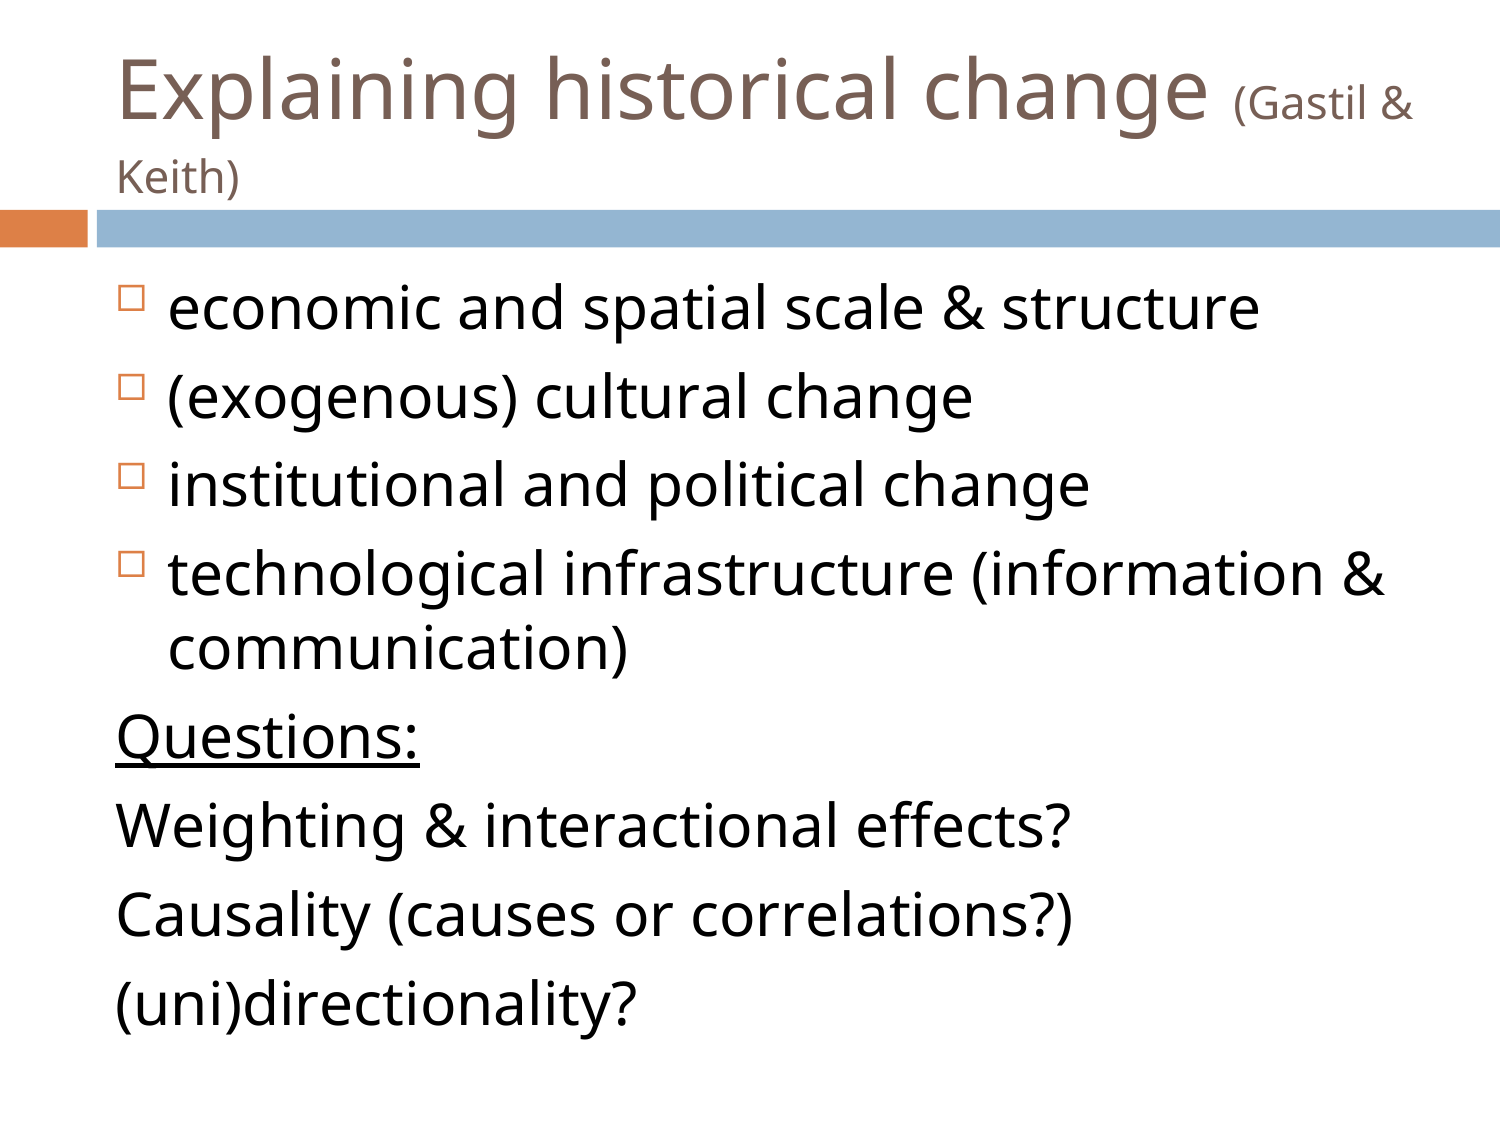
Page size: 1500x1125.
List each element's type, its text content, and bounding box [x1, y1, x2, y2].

list economic and spatial scale & structure (exogenous) cultural change institutional and political change technological infrastructure (information & communication) Questions: Weighting & interactional effects? Causality (causes or correlations?) (uni)directionality? [100, 262, 1438, 1001]
title Explaining historical change (Gastil & Keith) [100, 37, 1438, 201]
